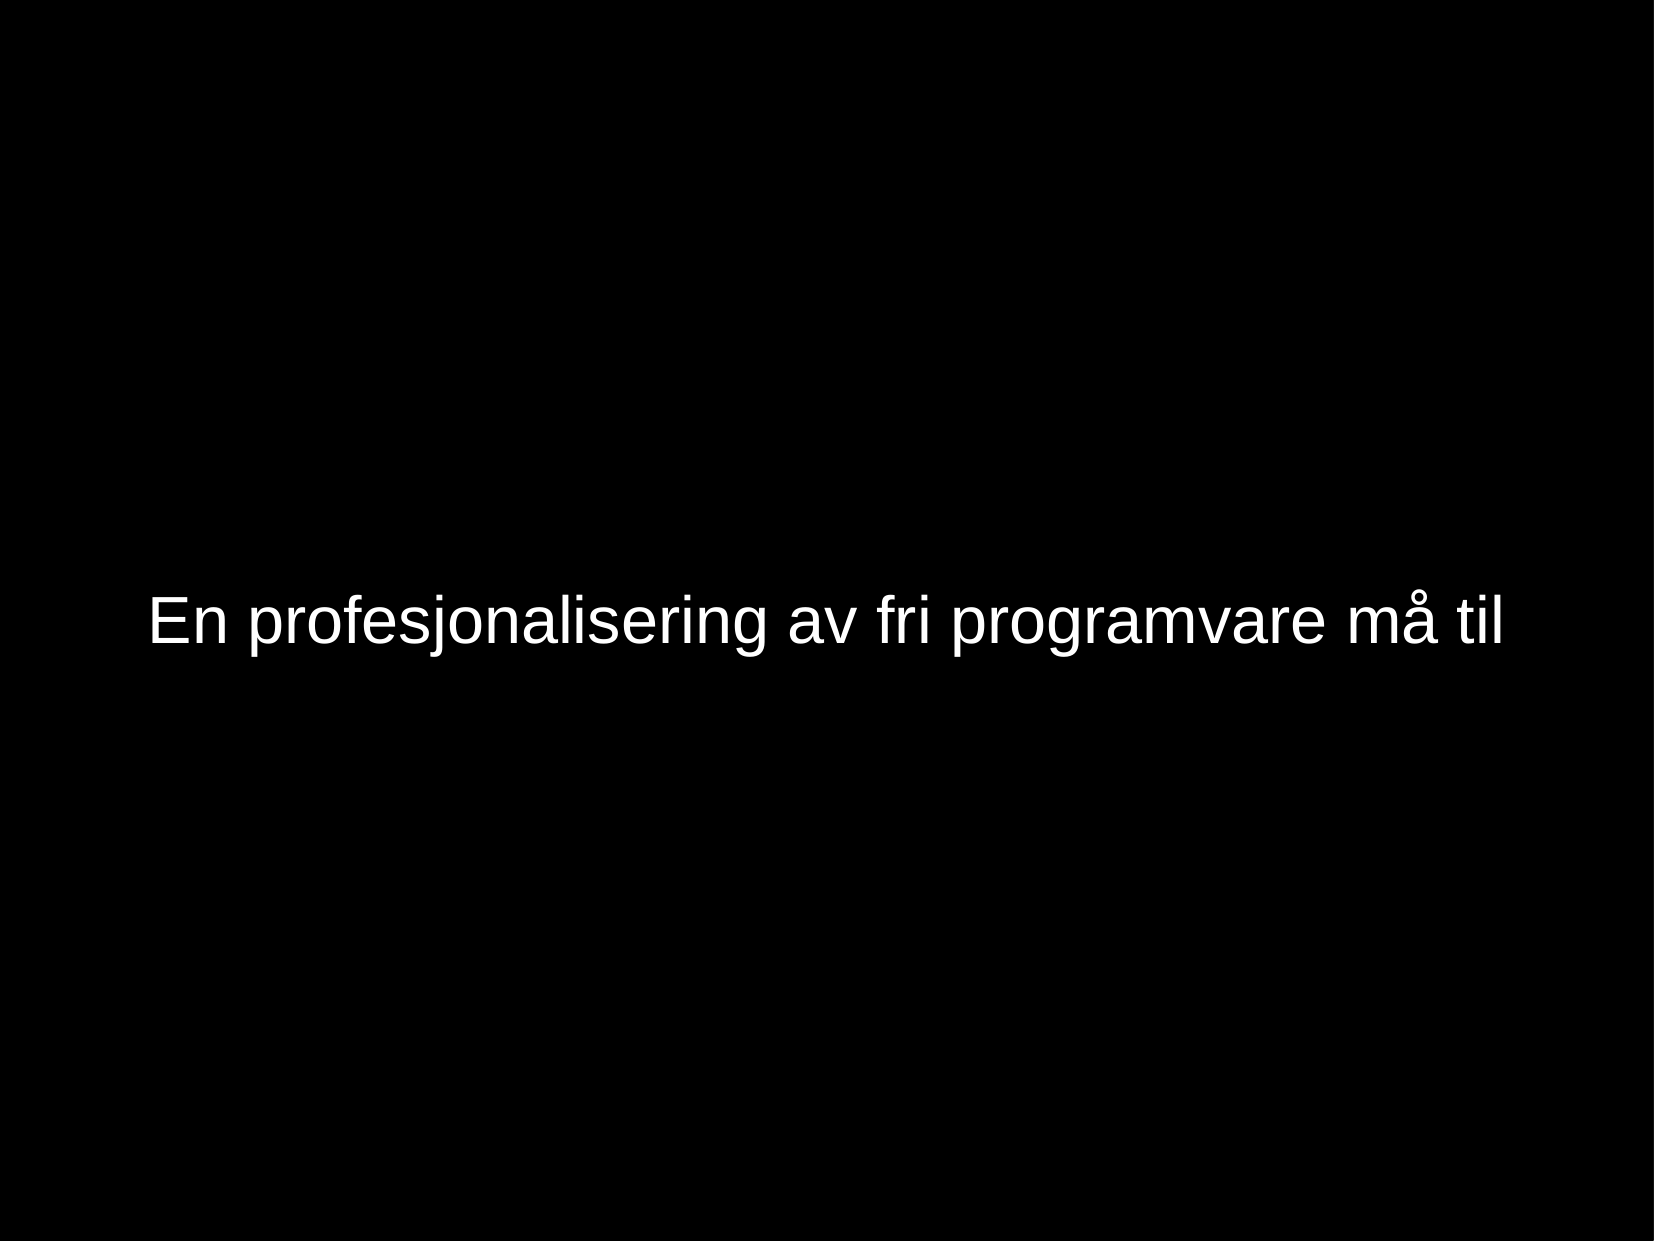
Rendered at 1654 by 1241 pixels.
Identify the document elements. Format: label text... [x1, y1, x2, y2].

subtitle En profesjonalisering av fri programvare må til [82, 0, 1571, 1241]
